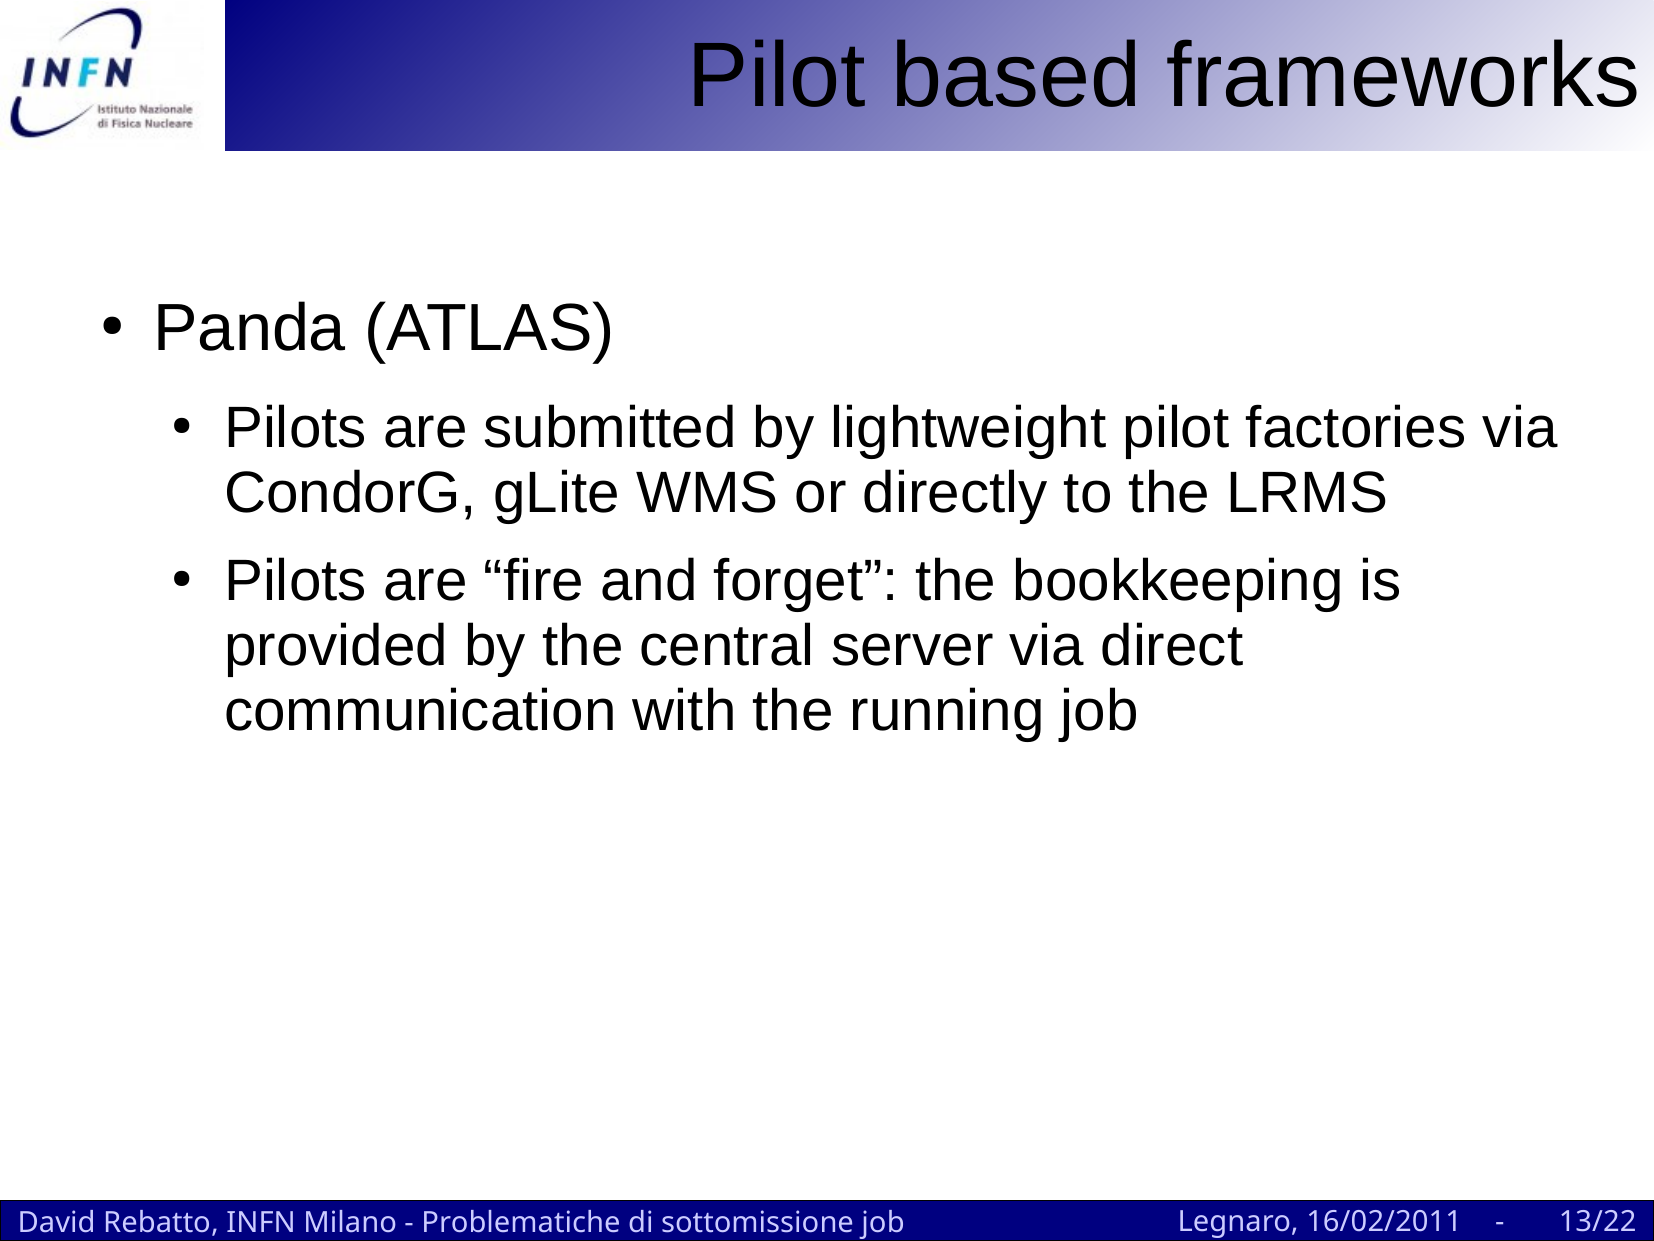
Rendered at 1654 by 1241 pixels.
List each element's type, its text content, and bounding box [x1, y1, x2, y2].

title Pilot based frameworks [225, 0, 1654, 151]
picture [0, 1, 204, 150]
list Panda (ATLAS) Pilots are submitted by lightweight pilot factories via CondorG, gLite WMS or directly to the LRMS Pilots are “fire and forget”: the bookkeeping is provided by the central server via direct communication with the running job [82, 290, 1571, 1094]
